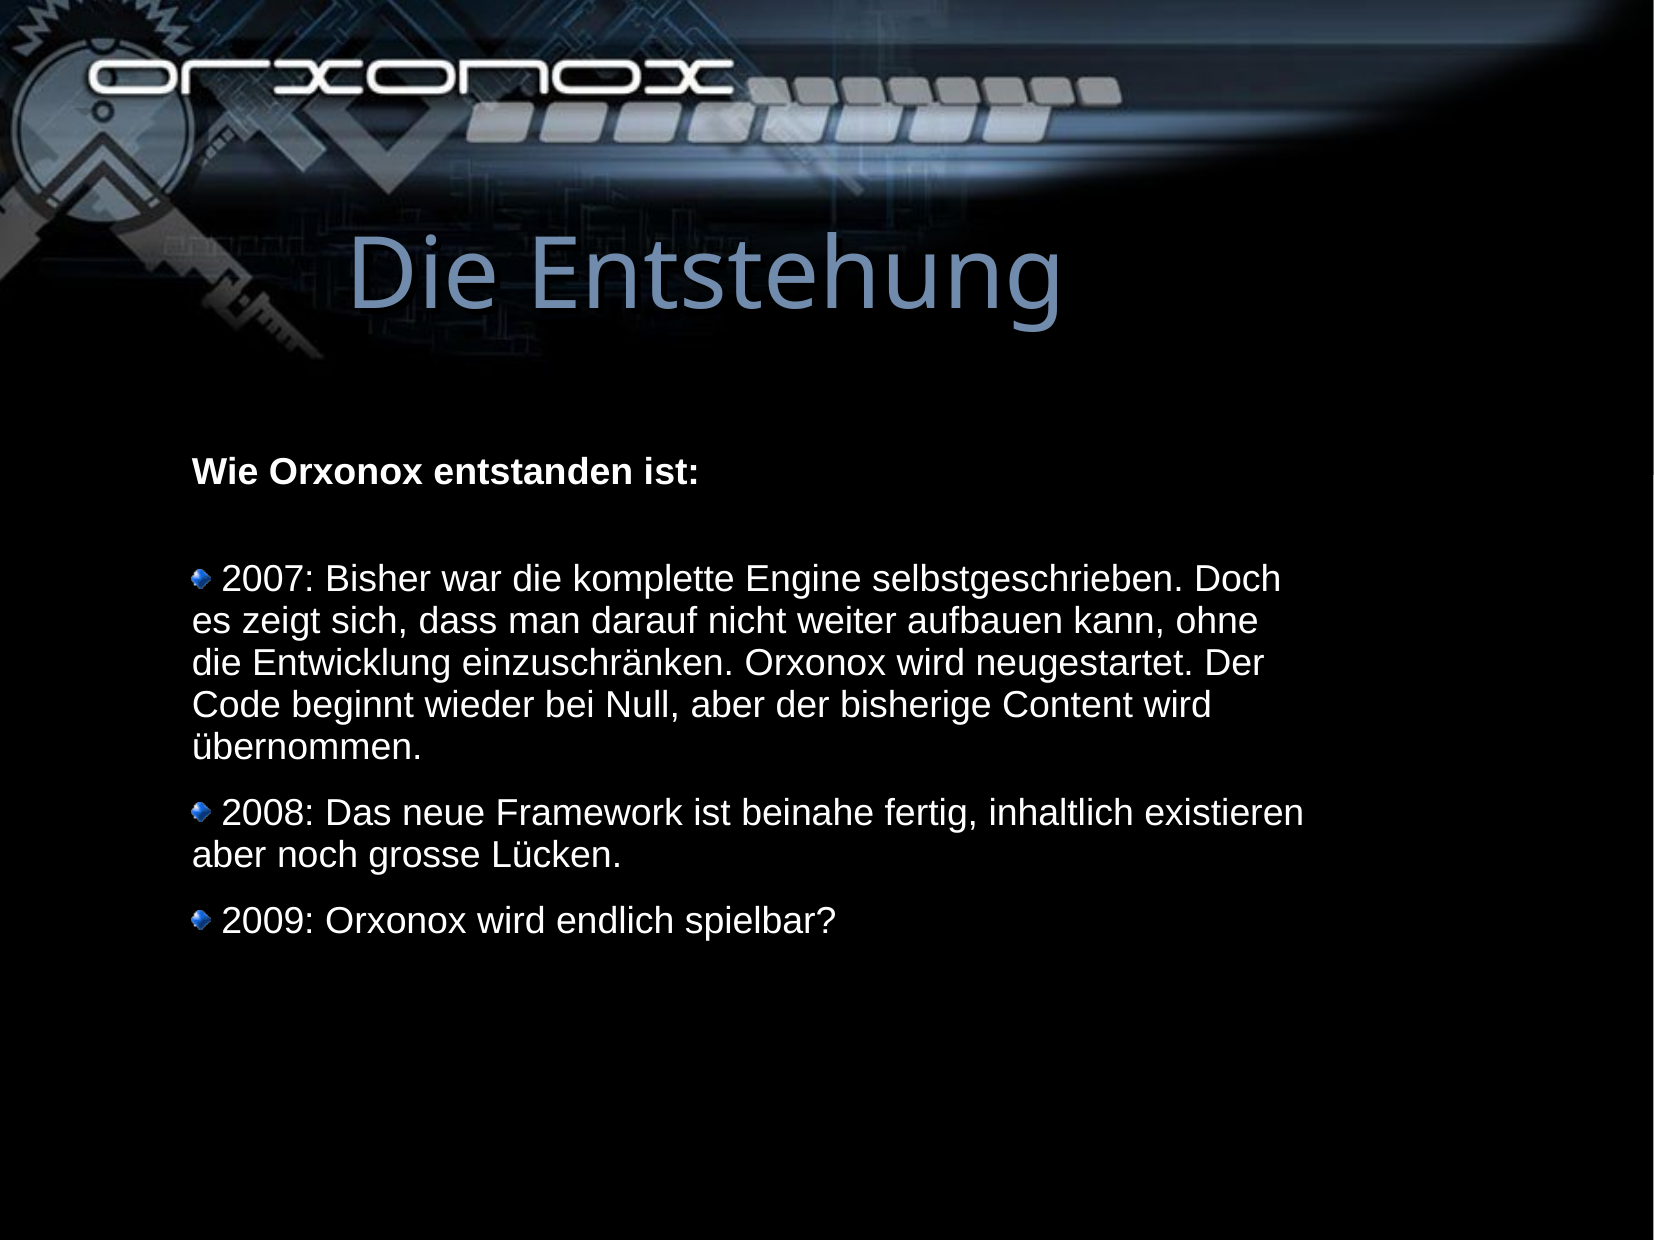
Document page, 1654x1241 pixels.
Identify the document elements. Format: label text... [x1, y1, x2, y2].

text_box Wie Orxonox entstanden ist: 2007: Bisher war die komplette Engine selbstgeschrieben. Doch es zeigt sich, dass man darauf nicht weiter aufbauen kann, ohne die Entwicklung einzuschränken. Orxonox wird neugestartet. Der Code beginnt wieder bei Null, aber der bisherige Content wird übernommen. 2008: Das neue Framework ist beinahe fertig, inhaltlich existieren aber noch grosse Lücken. 2009: Orxonox wird endlich spielbar? [177, 442, 1329, 949]
picture [0, 0, 1654, 475]
text_box Die Entstehung [330, 194, 1306, 326]
